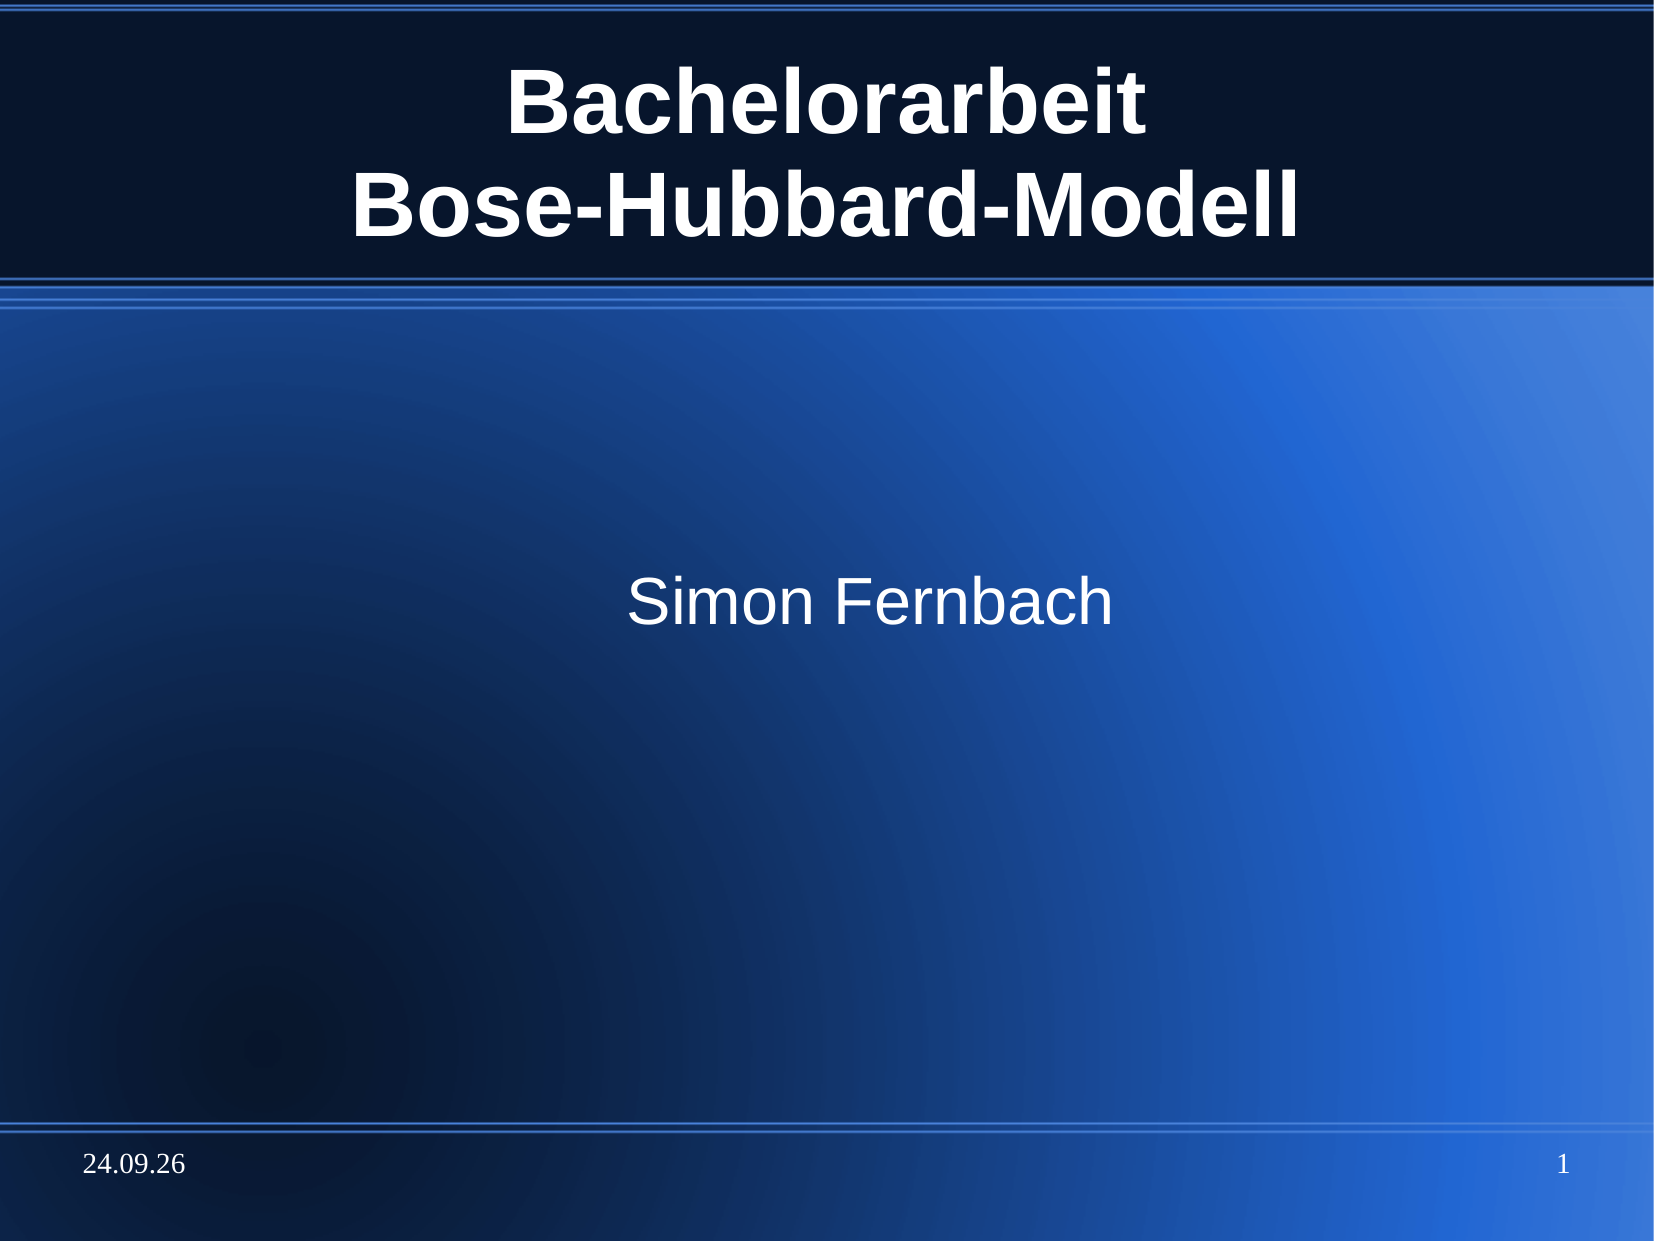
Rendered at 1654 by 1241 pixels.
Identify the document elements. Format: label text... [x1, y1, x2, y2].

list Simon Fernbach [82, 355, 1571, 1043]
title Bachelorarbeit Bose-Hubbard-Modell [82, 50, 1571, 256]
picture [0, 0, 1654, 1241]
